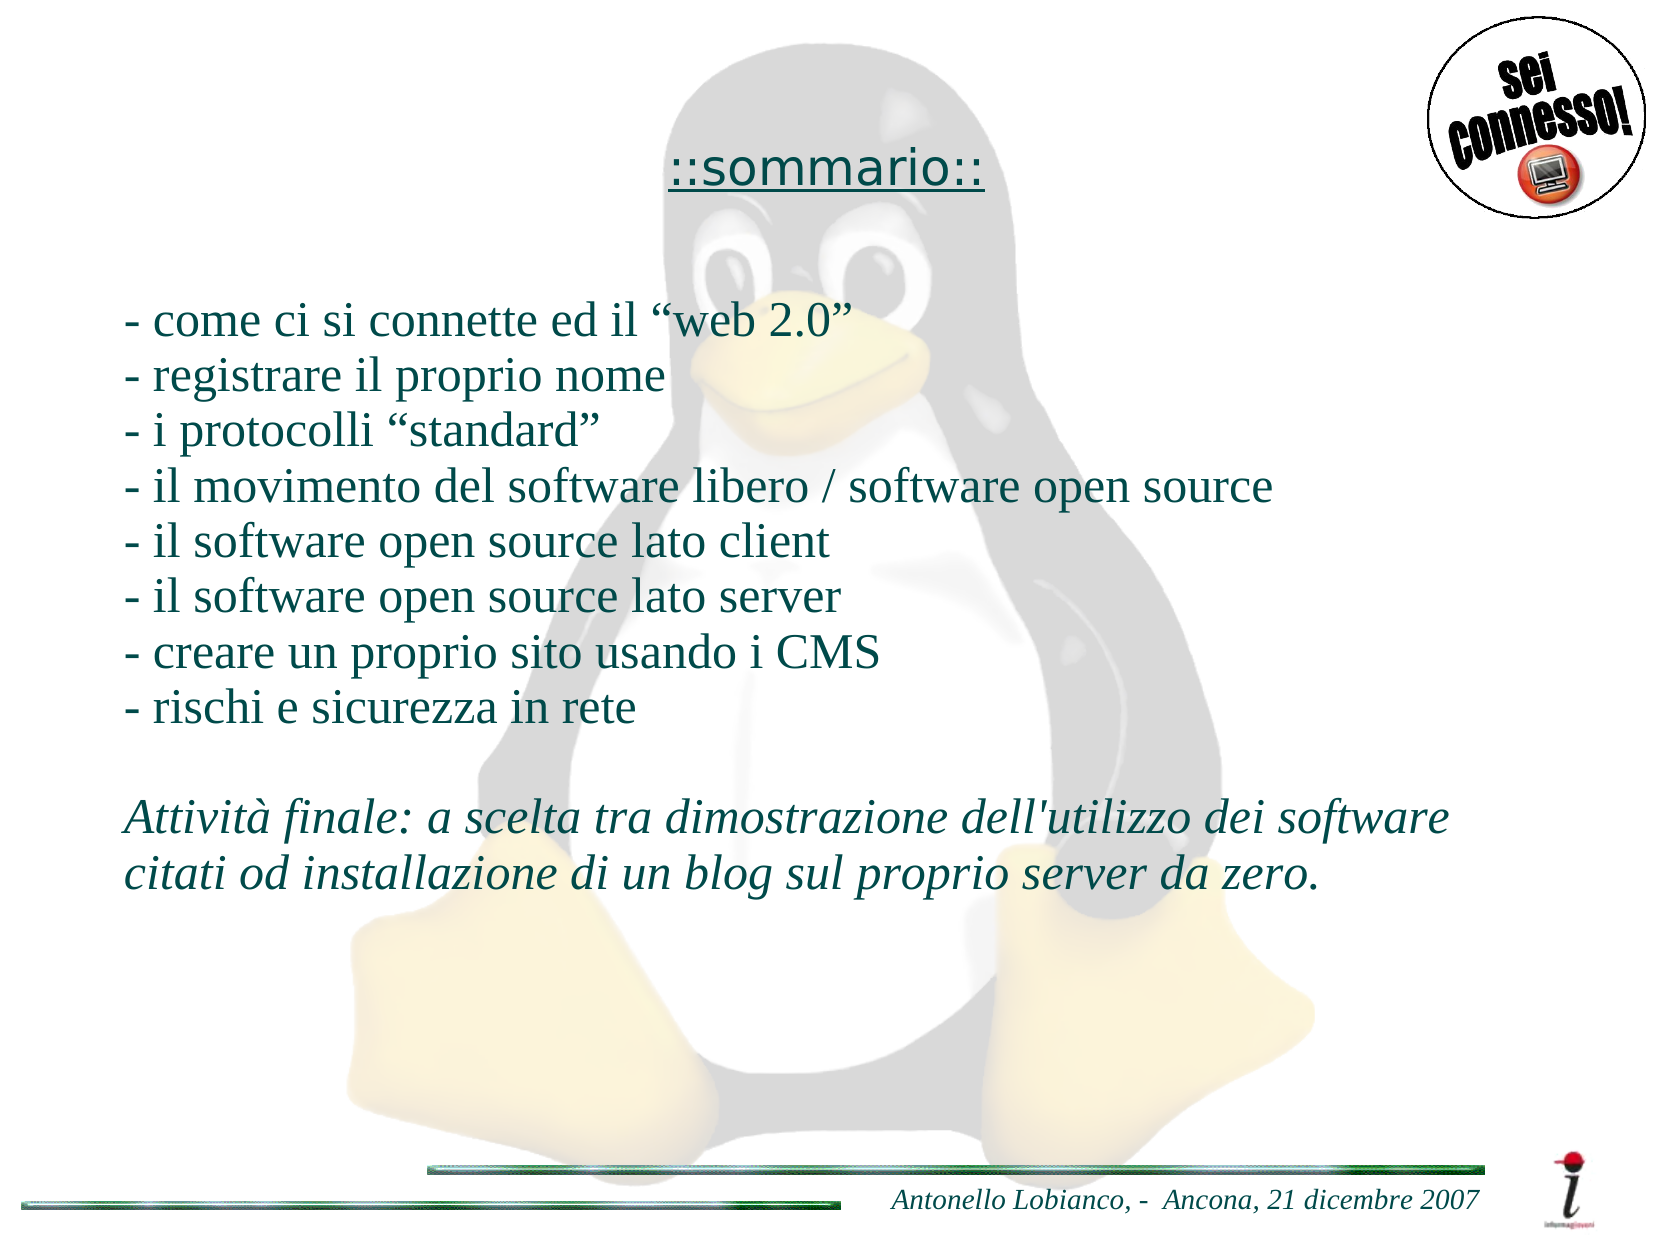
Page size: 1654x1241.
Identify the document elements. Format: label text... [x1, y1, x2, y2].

picture [427, 1165, 1485, 1175]
picture [1538, 1147, 1604, 1235]
text_box - come ci si connette ed il “web 2.0” - registrare il proprio nome - i protocolli “standard” - il movimento del software libero / software open source - il software open source lato client - il software open source lato server - creare un proprio sito usando i CMS - rischi e sicurezza in rete Attività finale: a scelta tra dimostrazione dell'utilizzo dei software citati od installazione di un blog sul proprio server da zero. [123, 291, 1565, 1125]
picture [1425, 15, 1646, 219]
text_box ::sommario:: [668, 139, 986, 198]
picture [21, 1201, 841, 1210]
